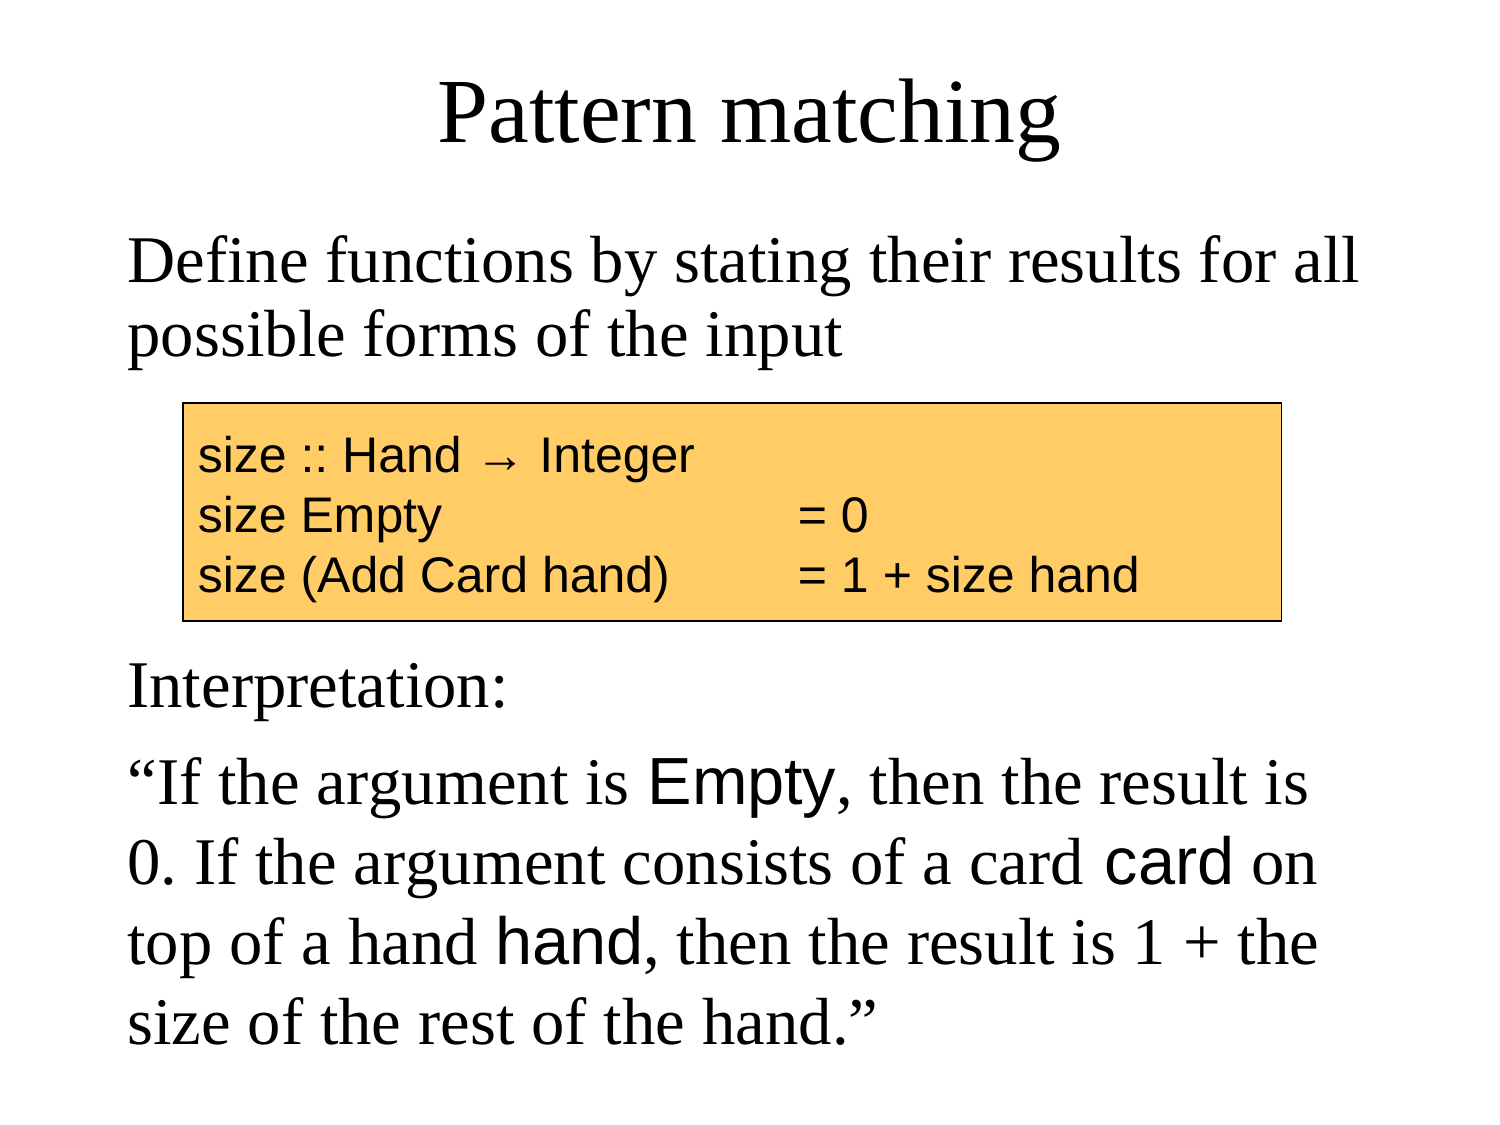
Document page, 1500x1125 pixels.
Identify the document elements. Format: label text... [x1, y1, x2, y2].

list Interpretation: “If the argument is Empty, then the result is 0. If the argument consists of a card card on top of a hand hand, then the result is 1 + the size of the rest of the hand.” [112, 633, 1388, 1067]
list Define functions by stating their results for all possible forms of the input [112, 214, 1388, 515]
text_box size :: Hand → Integer size Empty = 0 size (Add Card hand) = 1 + size hand [183, 402, 1282, 622]
title Pattern matching [112, 17, 1388, 205]
